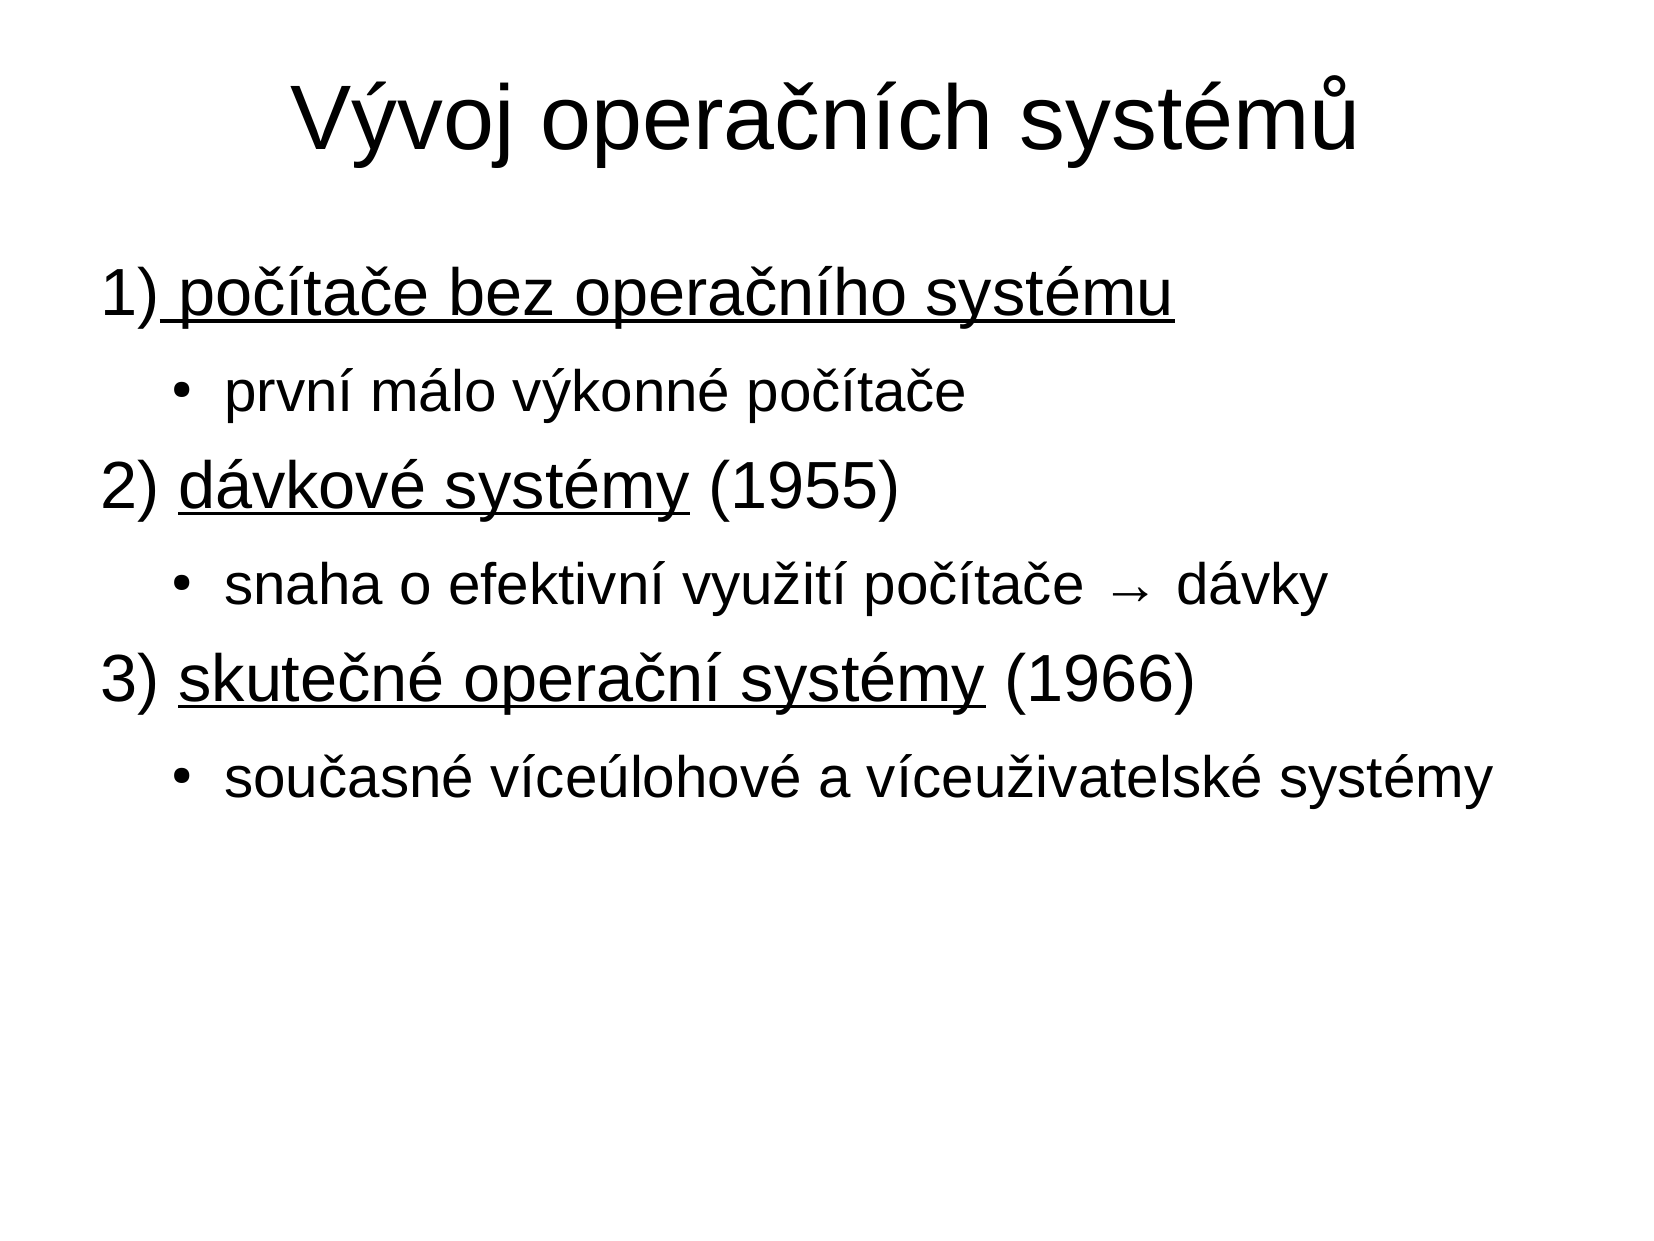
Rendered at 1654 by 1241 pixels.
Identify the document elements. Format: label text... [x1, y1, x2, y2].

list počítače bez operačního systému první málo výkonné počítače dávkové systémy (1955) snaha o efektivní využití počítače → dávky skutečné operační systémy (1966) současné víceúlohové a víceuživatelské systémy [82, 254, 1571, 1059]
title Vývoj operačních systémů [82, 21, 1571, 214]
